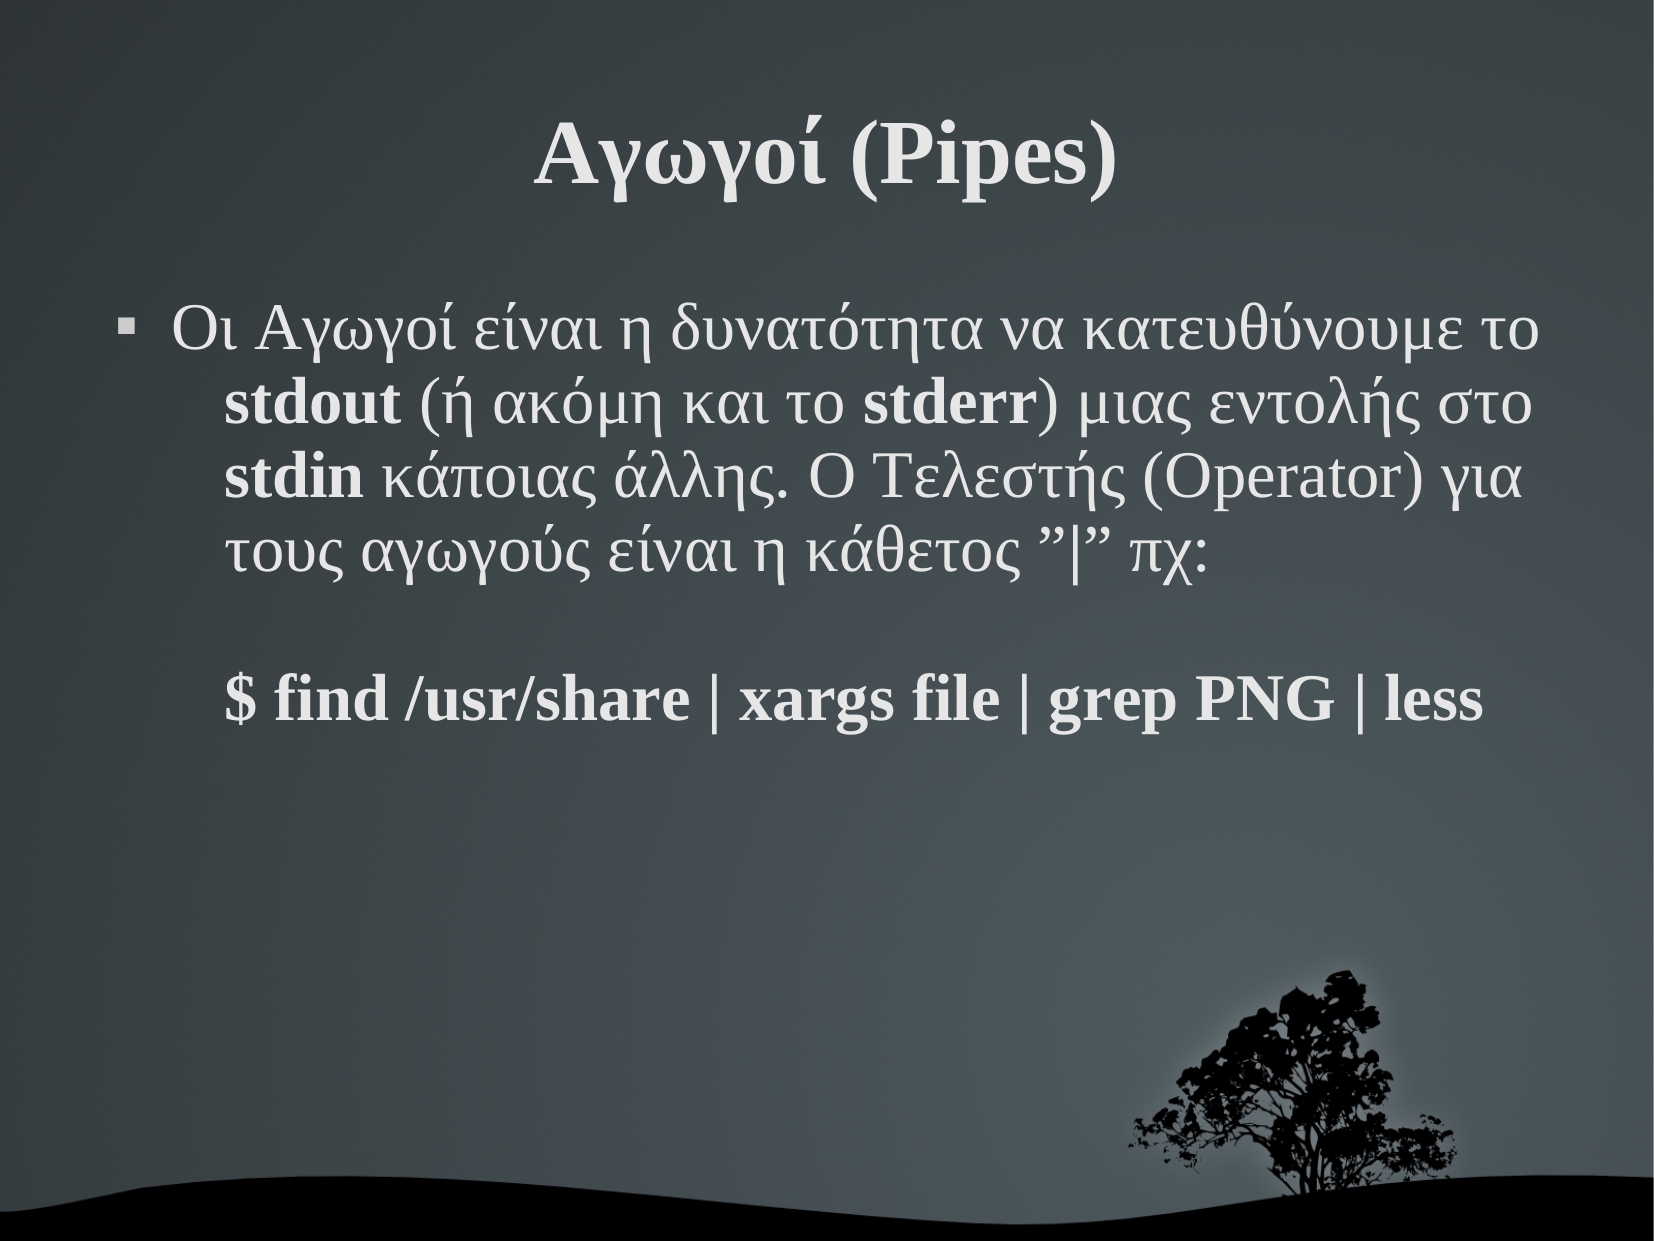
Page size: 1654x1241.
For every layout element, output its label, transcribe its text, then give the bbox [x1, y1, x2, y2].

picture [0, 0, 1654, 1241]
title Αγωγοί (Pipes) [82, 49, 1571, 257]
list Οι Αγωγοί είναι η δυνατότητα να κατευθύνουμε το stdout (ή ακόμη και το stderr) μιας εντολής στο stdin κάποιας άλλης. Ο Τελεστής (Οperator) για τους αγωγούς είναι η κάθετος ”|” πχ: $ find /usr/share | xargs file | grep PNG | less [82, 290, 1571, 1109]
